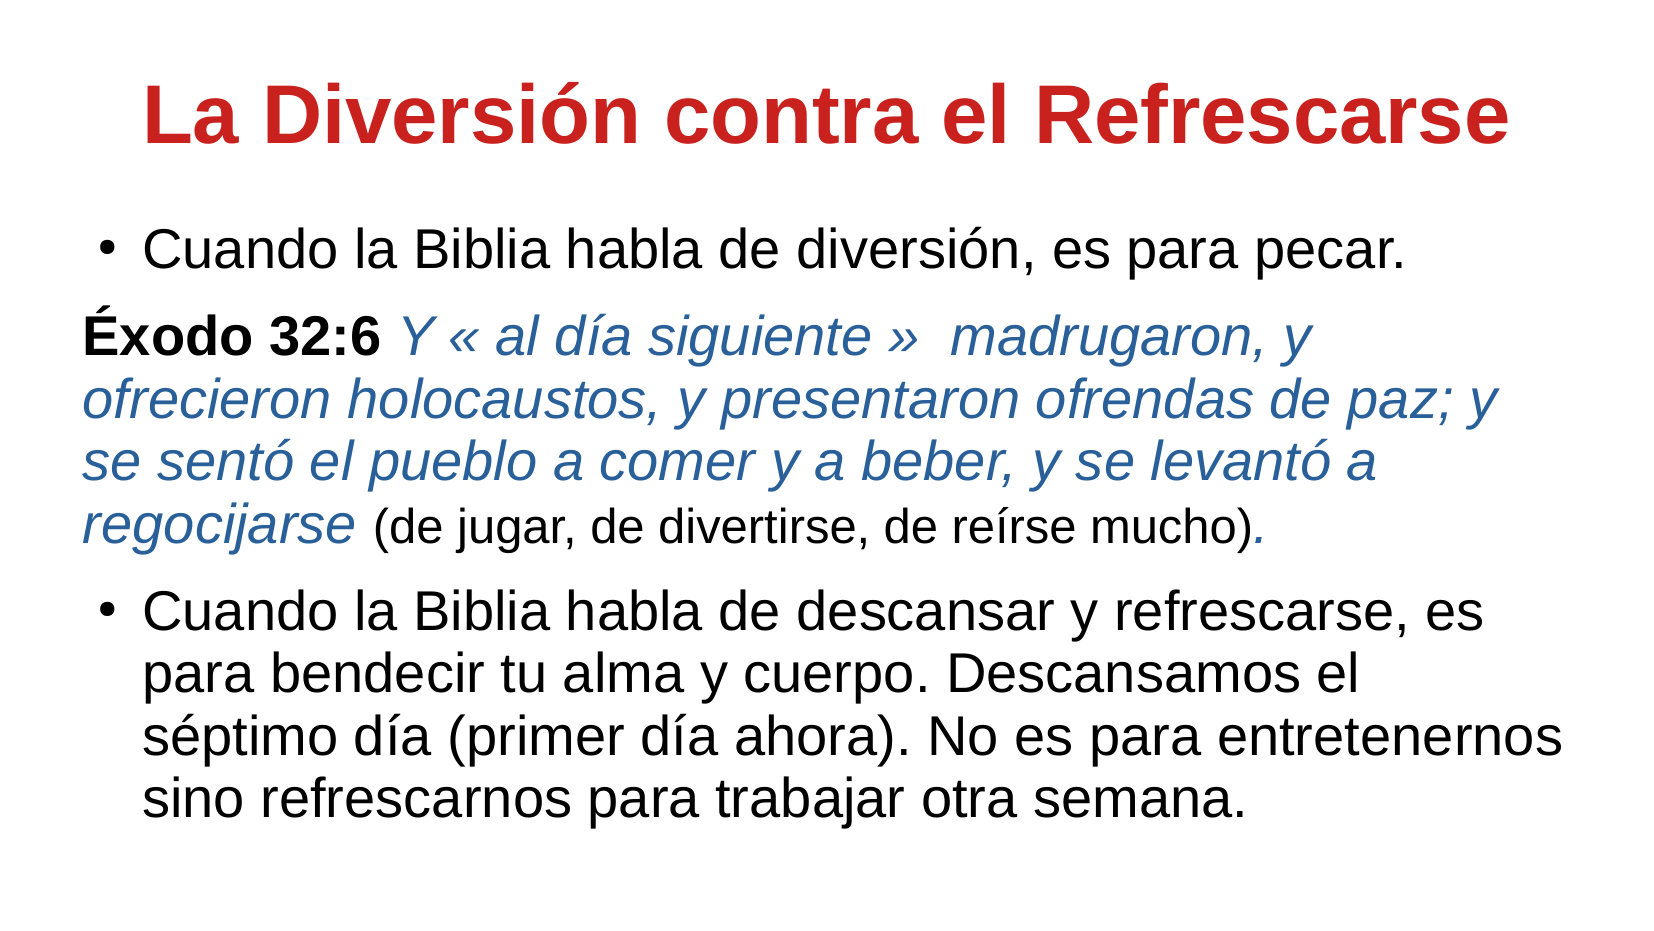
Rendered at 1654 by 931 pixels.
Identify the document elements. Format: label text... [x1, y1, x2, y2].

title La Diversión contra el Refrescarse [82, 37, 1571, 193]
list Cuando la Biblia habla de diversión, es para pecar. Éxodo 32:6 Y « al día siguiente » madrugaron, y ofrecieron holocaustos, y presentaron ofrendas de paz; y se sentó el pueblo a comer y a beber, y se levantó a regocijarse (de jugar, de divertirse, de reírse mucho). Cuando la Biblia habla de descansar y refrescarse, es para bendecir tu alma y cuerpo. Descansamos el séptimo día (primer día ahora). No es para entretenernos sino refrescarnos para trabajar otra semana. [82, 217, 1571, 886]
